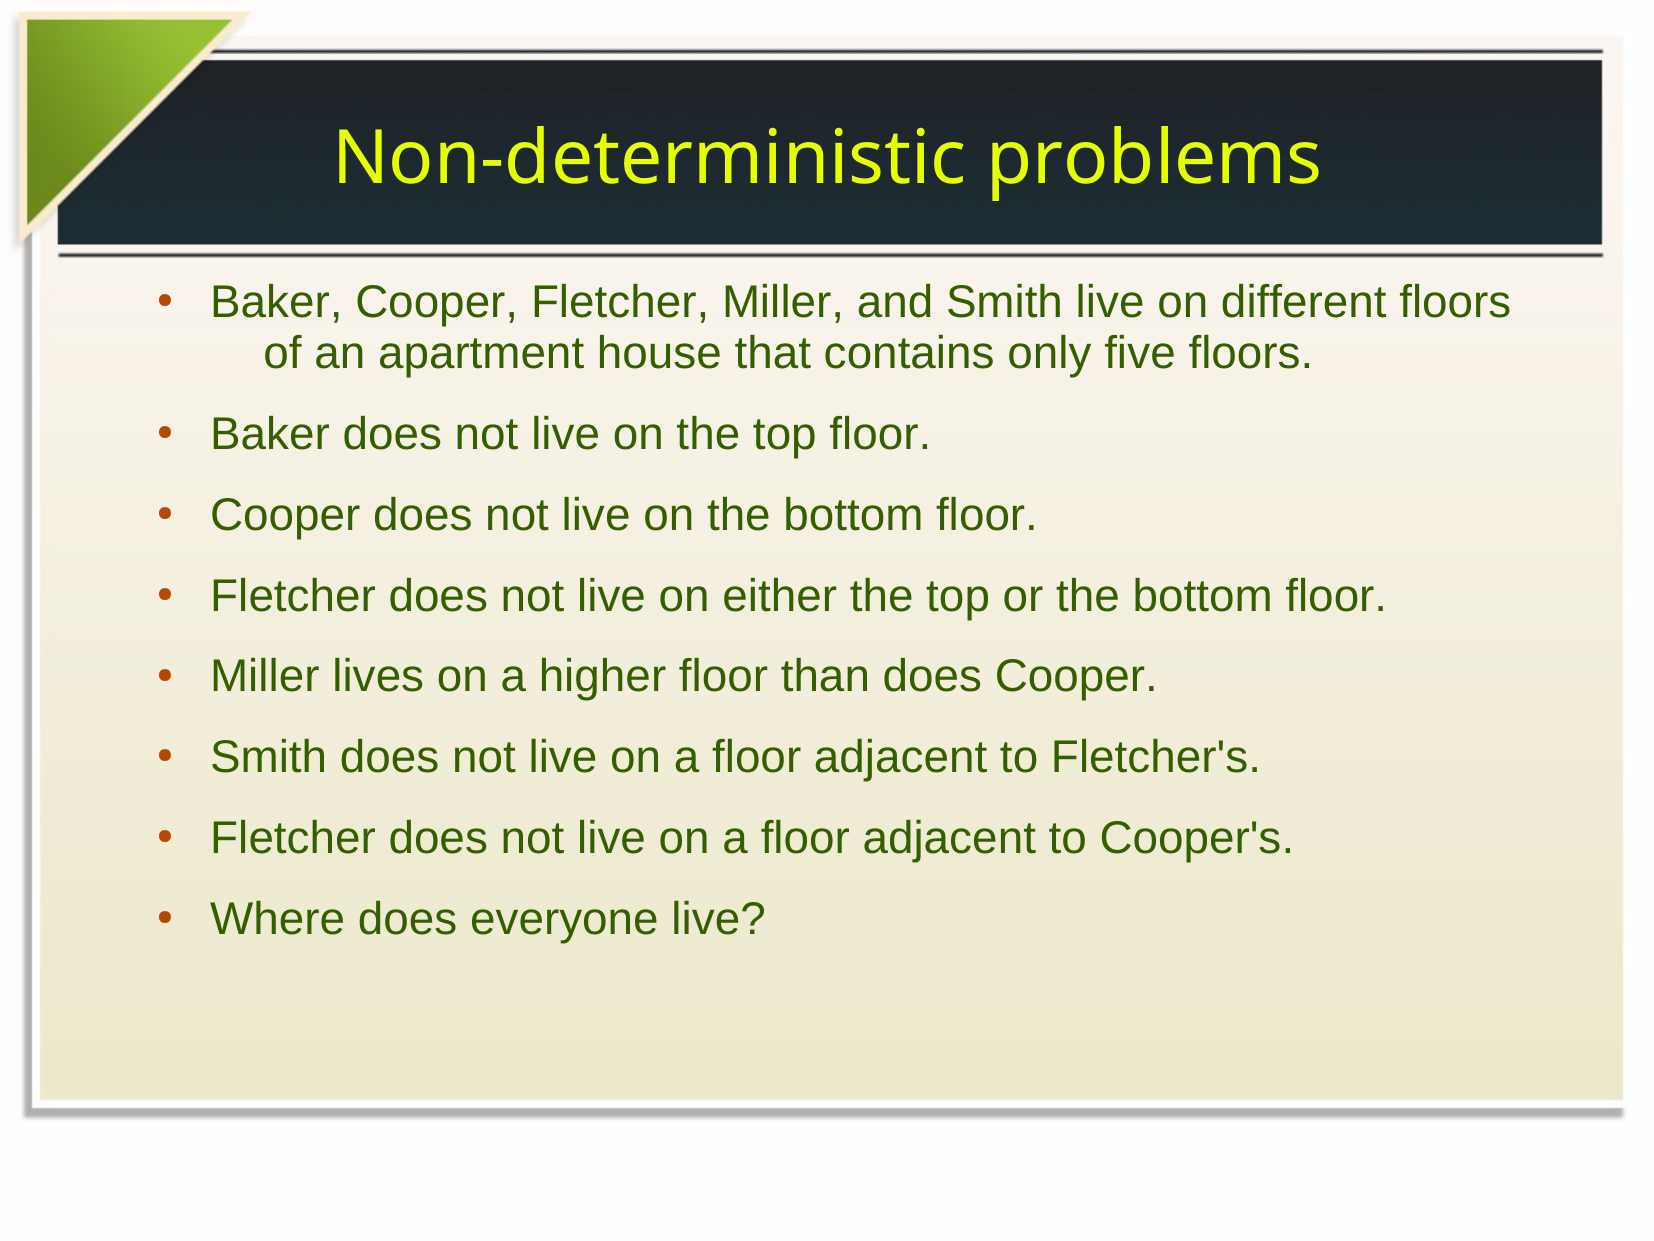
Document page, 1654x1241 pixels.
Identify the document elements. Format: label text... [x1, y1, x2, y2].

picture [0, 0, 1654, 1241]
list Baker, Cooper, Fletcher, Miller, and Smith live on different floors of an apartment house that contains only five floors. Baker does not live on the top floor. Cooper does not live on the bottom floor. Fletcher does not live on either the top or the bottom floor. Miller lives on a higher floor than does Cooper. Smith does not live on a floor adjacent to Fletcher's. Fletcher does not live on a floor adjacent to Cooper's. Where does everyone live? [121, 276, 1534, 1087]
title Non-deterministic problems [121, 73, 1534, 237]
